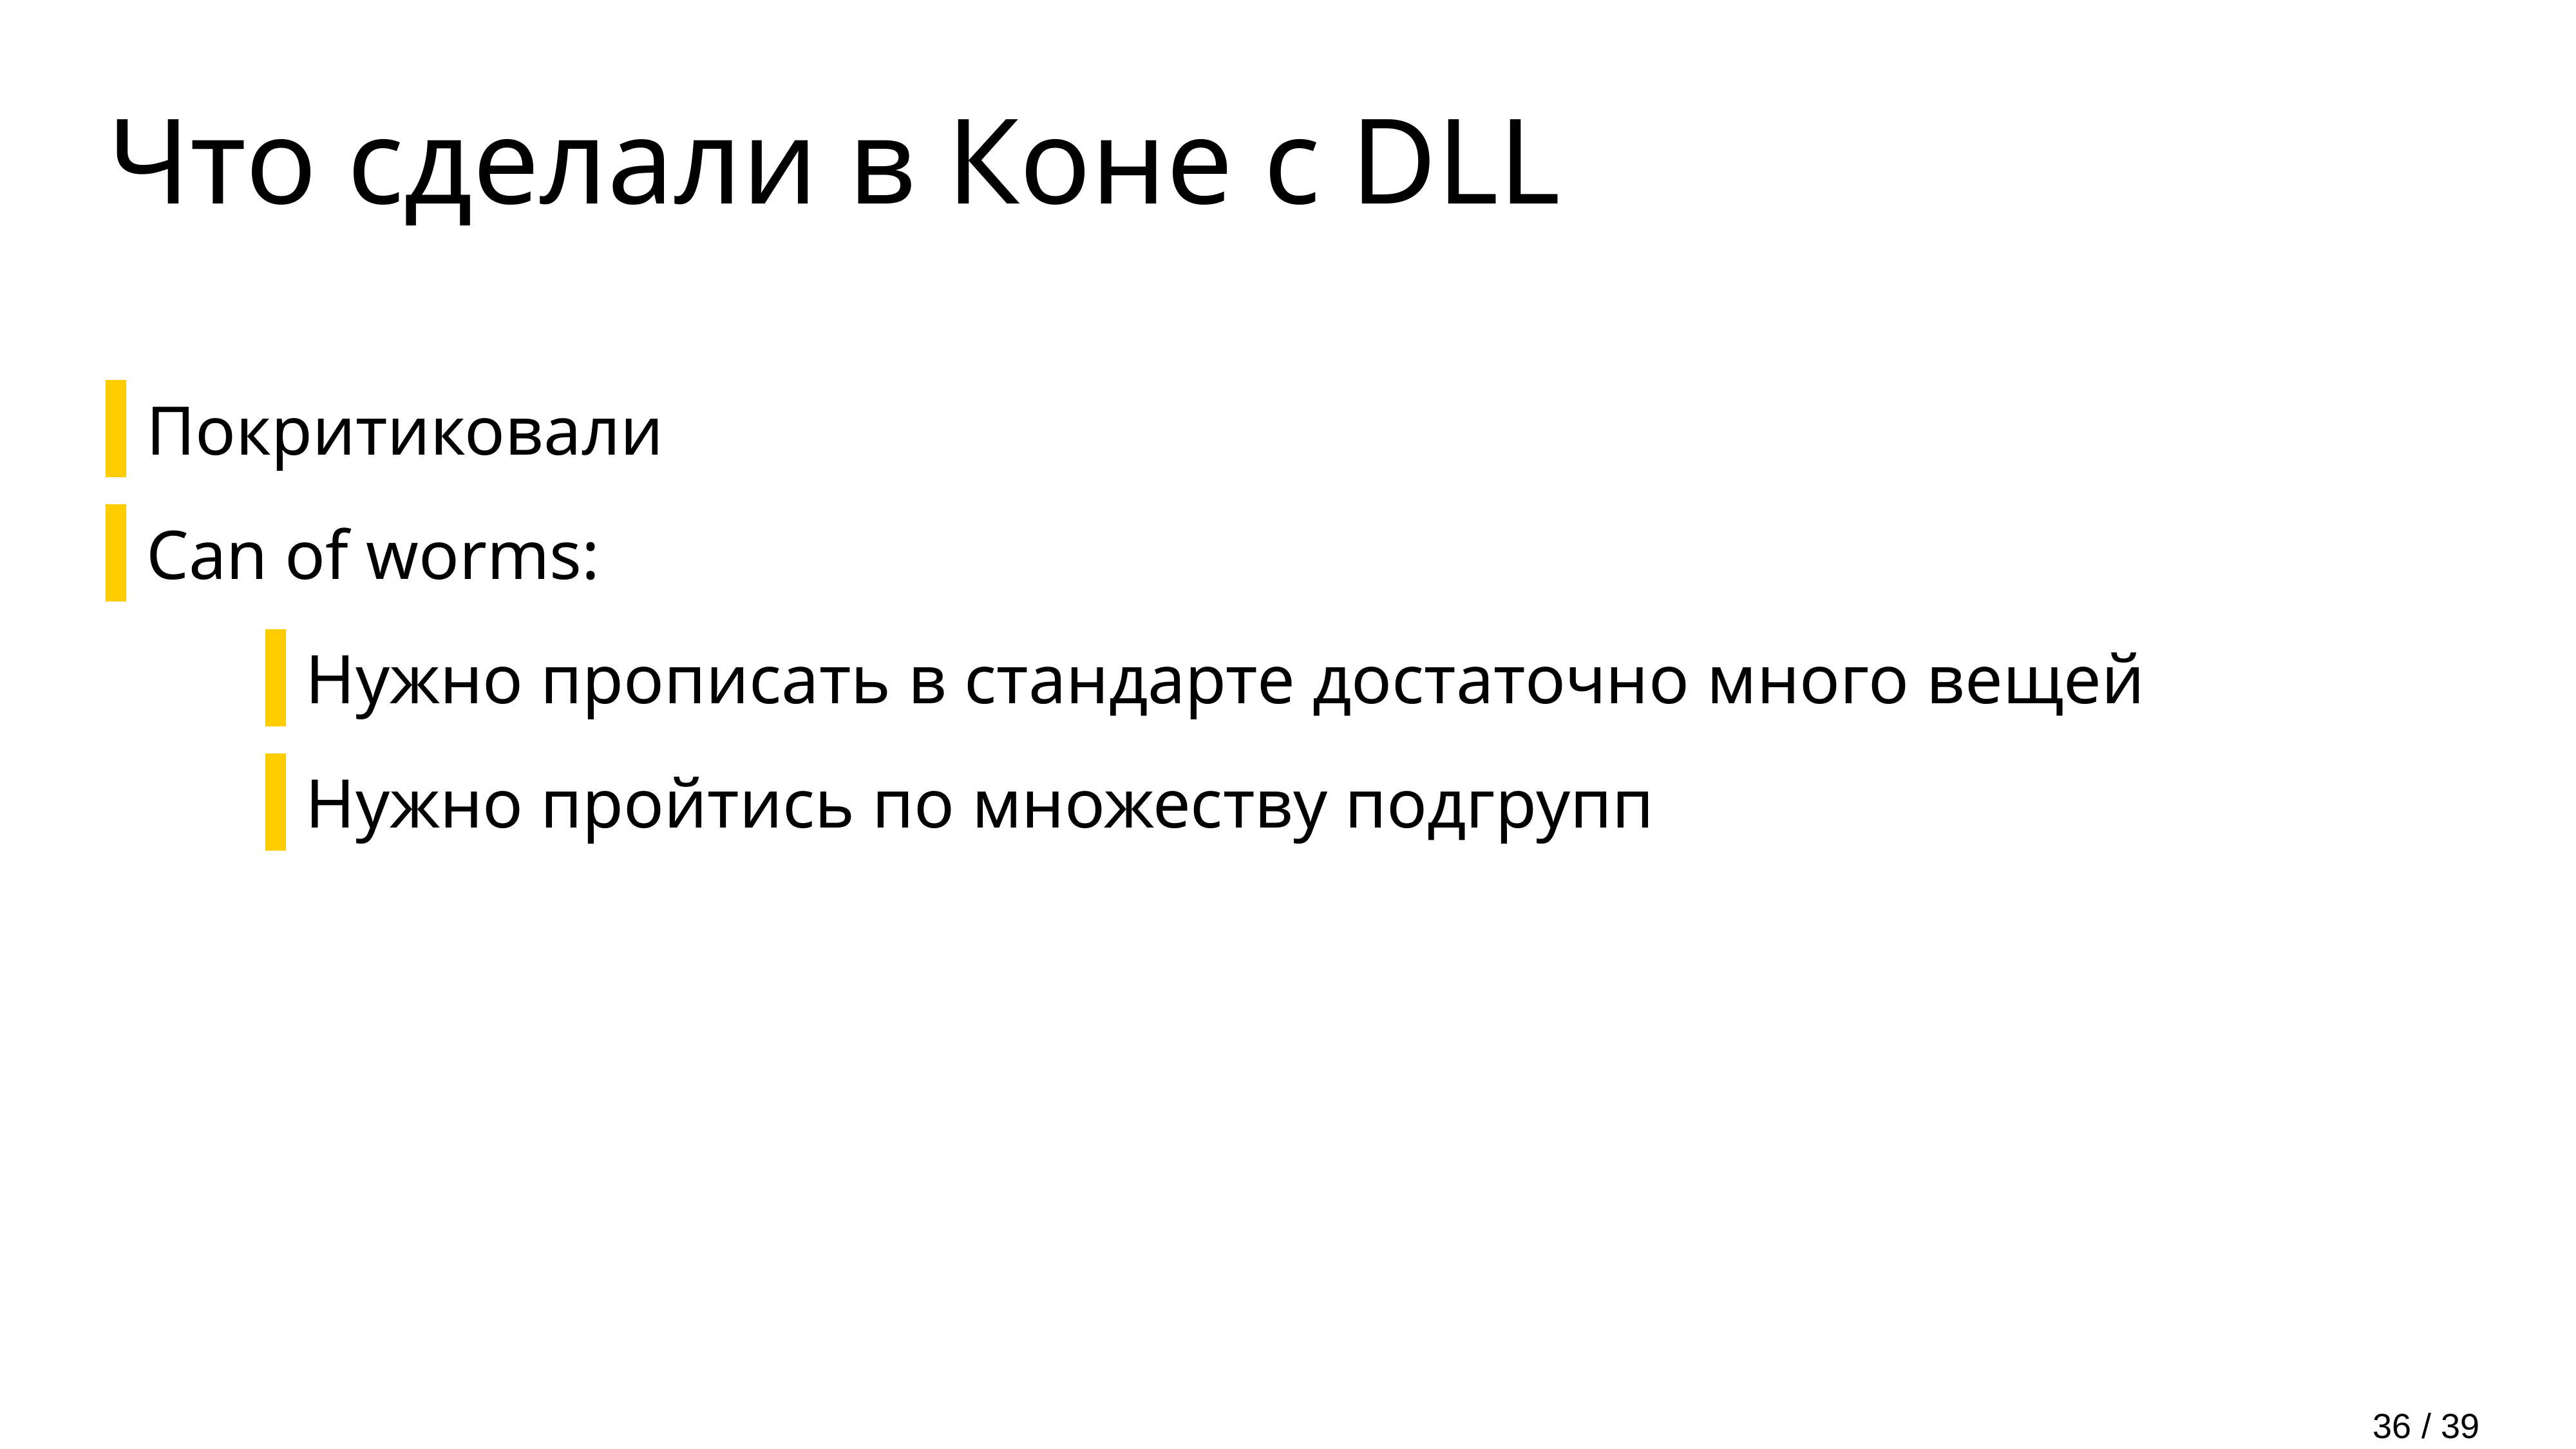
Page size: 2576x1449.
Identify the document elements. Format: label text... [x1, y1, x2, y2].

title Что сделали в Коне с DLL [108, 80, 2468, 242]
text_box <number> / 39 [2363, 1402, 2576, 1449]
text_box Покритиковали Can of worms: Нужно прописать в стандарте достаточно много вещей Нужно пройтись по множеству подгрупп [96, 364, 2512, 1419]
